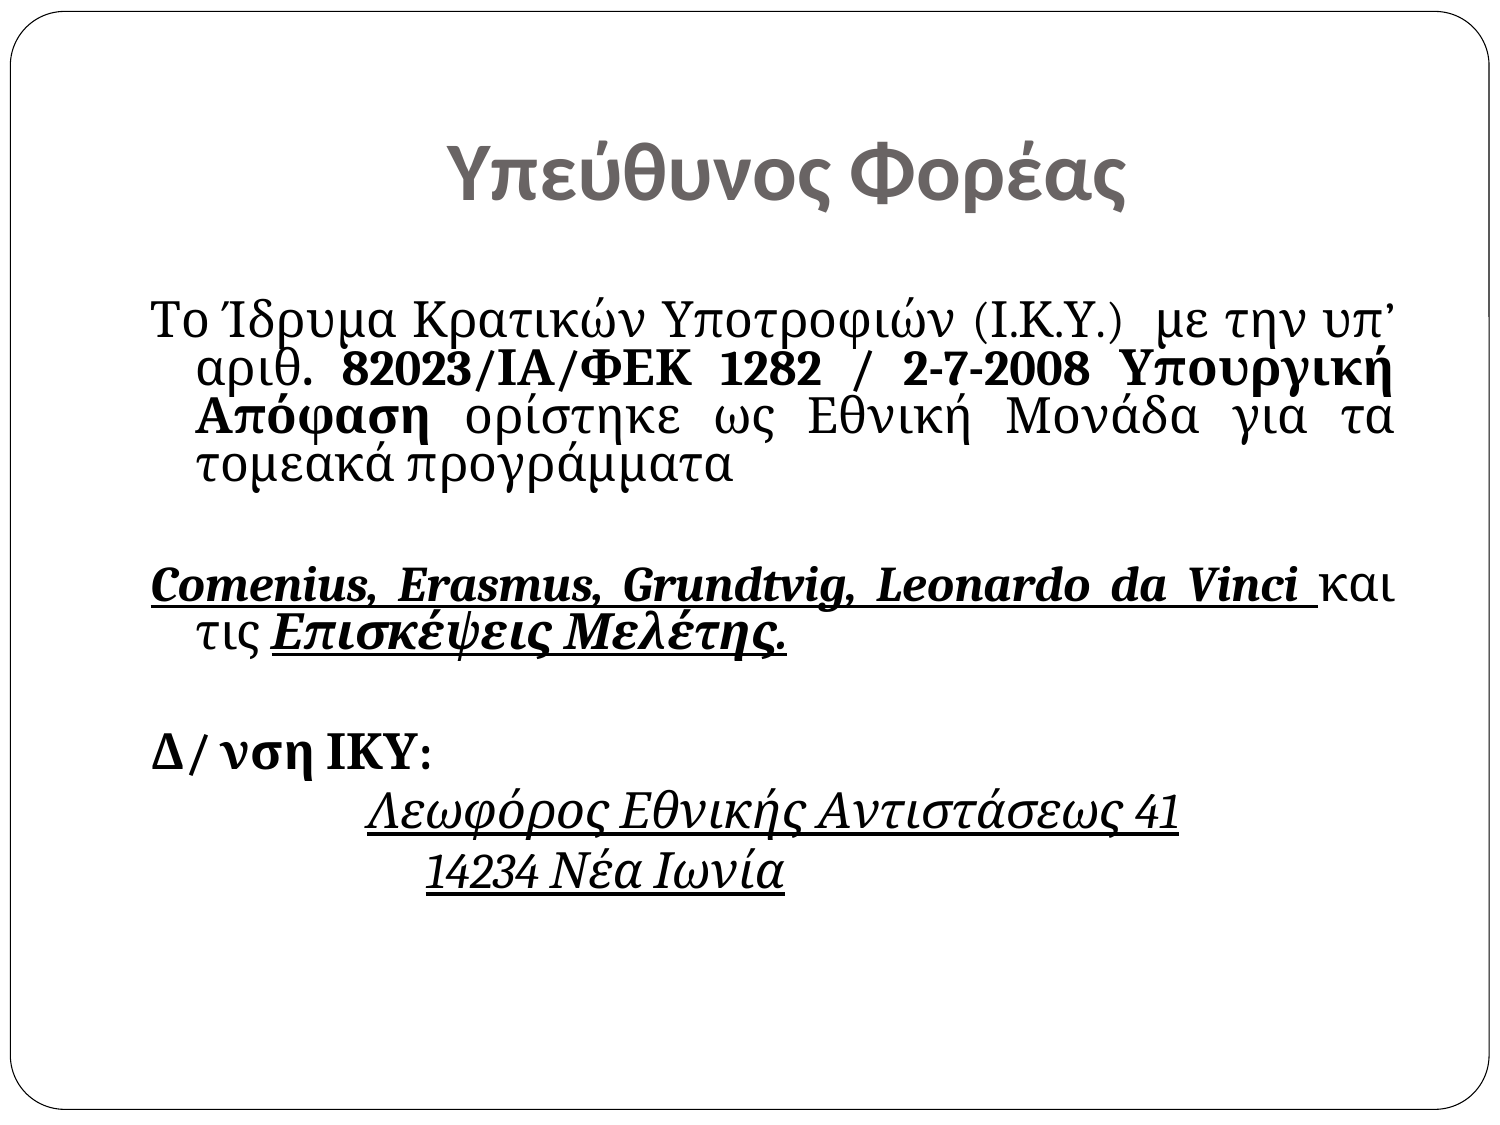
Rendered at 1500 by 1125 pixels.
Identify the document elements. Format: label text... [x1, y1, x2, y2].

title Υπεύθυνος Φορέας [150, 44, 1426, 233]
list Το Ίδρυμα Κρατικών Υποτροφιών (Ι.Κ.Υ.) με την υπ’ αριθ. 82023/ΙΑ/ΦΕΚ 1282 / 2-7-2008 Υπουργική Απόφαση ορίστηκε ως Εθνική Μονάδα για τα τομεακά προγράμματα Comenius, Erasmus, Grundtvig, Leonardo da Vinci και τις Επισκέψεις Μελέτης. Δ/ νση ΙΚΥ: Λεωφόρος Εθνικής Αντιστάσεως 41 14234 Νέα Ιωνία [135, 220, 1411, 971]
